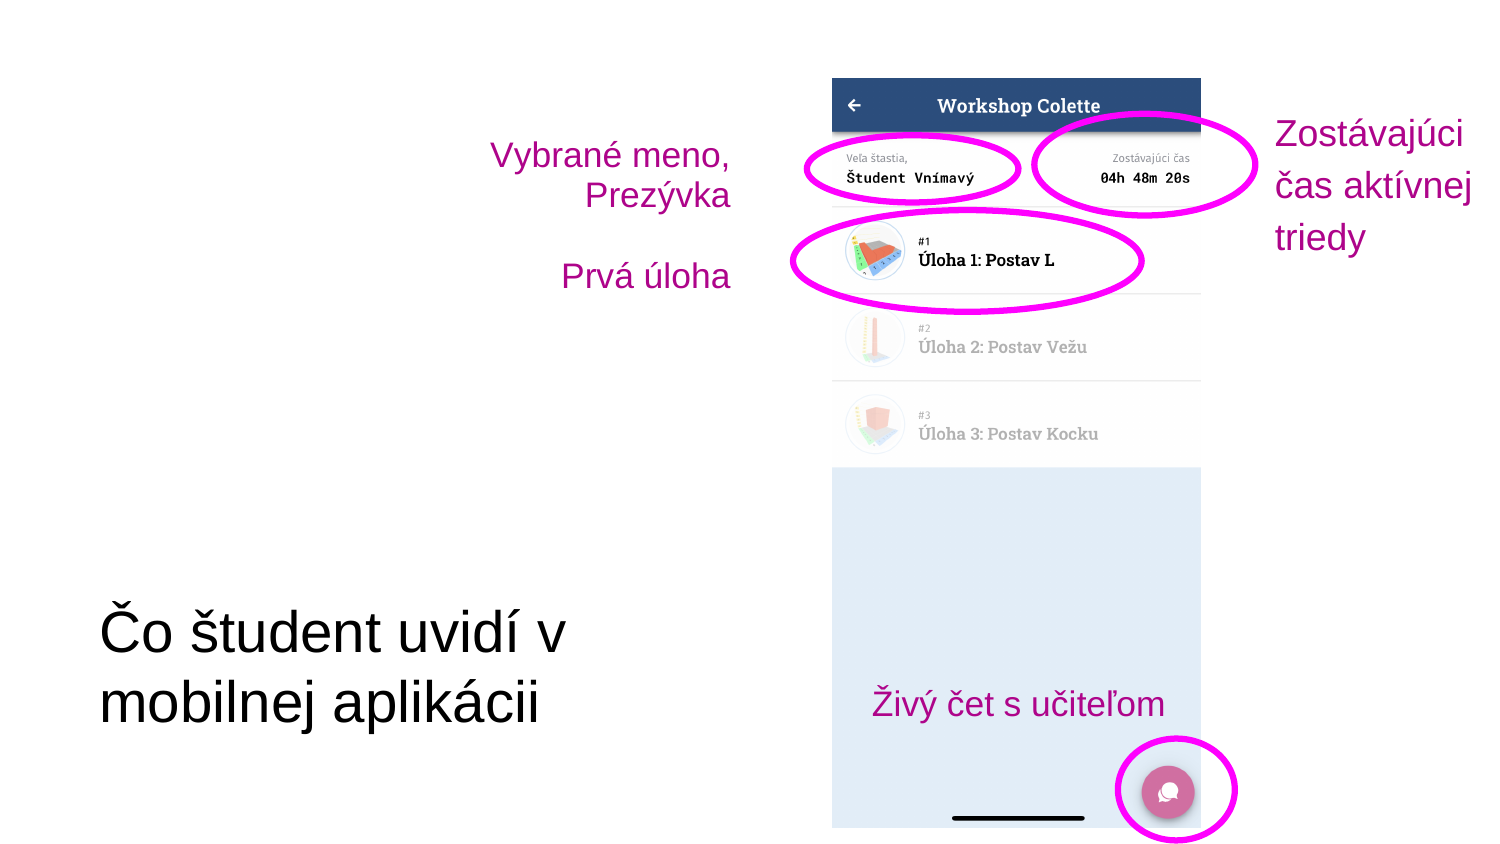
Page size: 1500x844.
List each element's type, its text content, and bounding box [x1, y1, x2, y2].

title Čo študent uvidí v mobilnej aplikácii [84, 579, 603, 766]
picture [829, 139, 1015, 199]
list Vybrané meno, Prezývka Prvá úloha [475, 120, 780, 353]
text_box Živý čet s učiteľom [856, 663, 1294, 766]
picture [829, 214, 1138, 308]
picture [1122, 766, 1201, 828]
picture [829, 78, 1201, 828]
picture [1038, 117, 1201, 212]
text_box Zostávajúci čas aktívnej triedy [1259, 87, 1500, 321]
